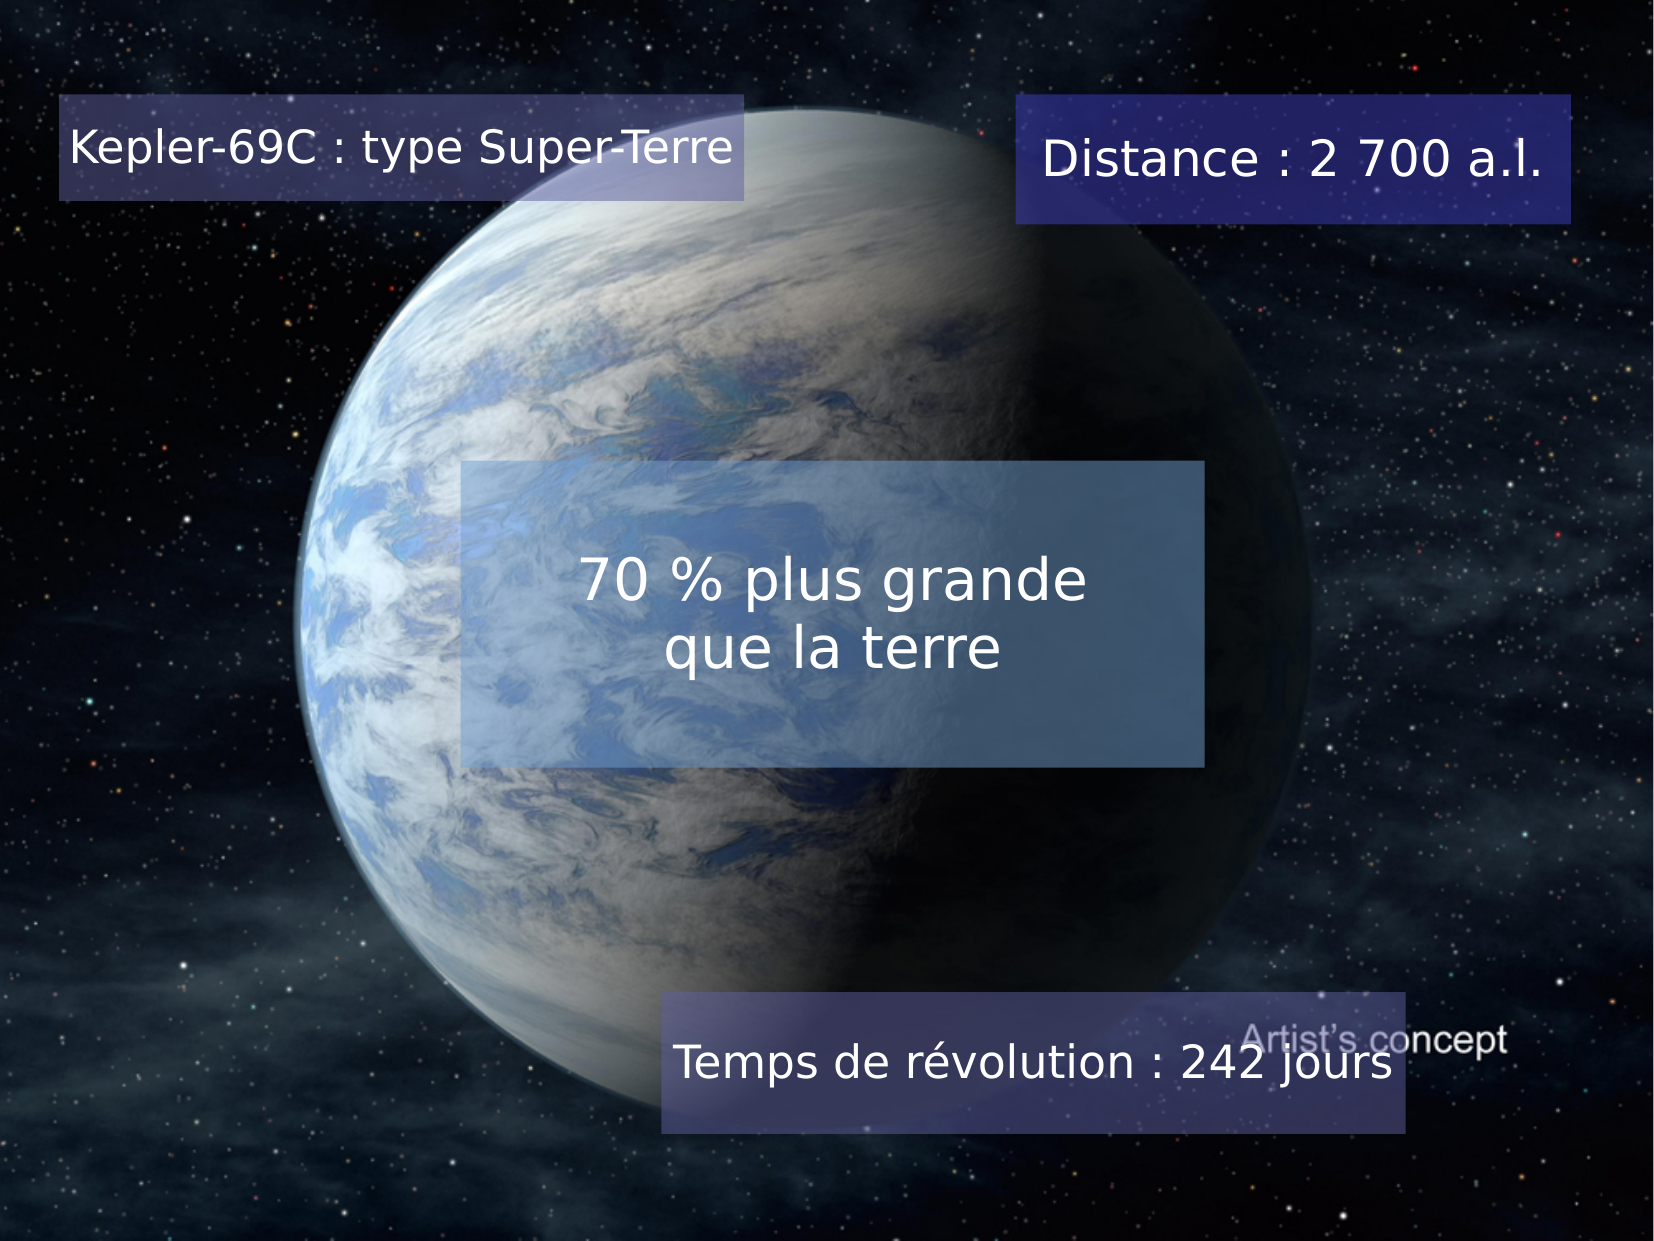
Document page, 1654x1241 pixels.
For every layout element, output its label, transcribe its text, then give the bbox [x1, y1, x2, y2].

text_box Distance : 2 700 a.l. [1015, 94, 1571, 225]
text_box Temps de révolution : 242 jours [661, 992, 1406, 1134]
text_box Kepler-69C : type Super-Terre [59, 94, 745, 201]
text_box 70 % plus grande que la terre [460, 460, 1205, 768]
picture [0, 0, 1654, 1241]
